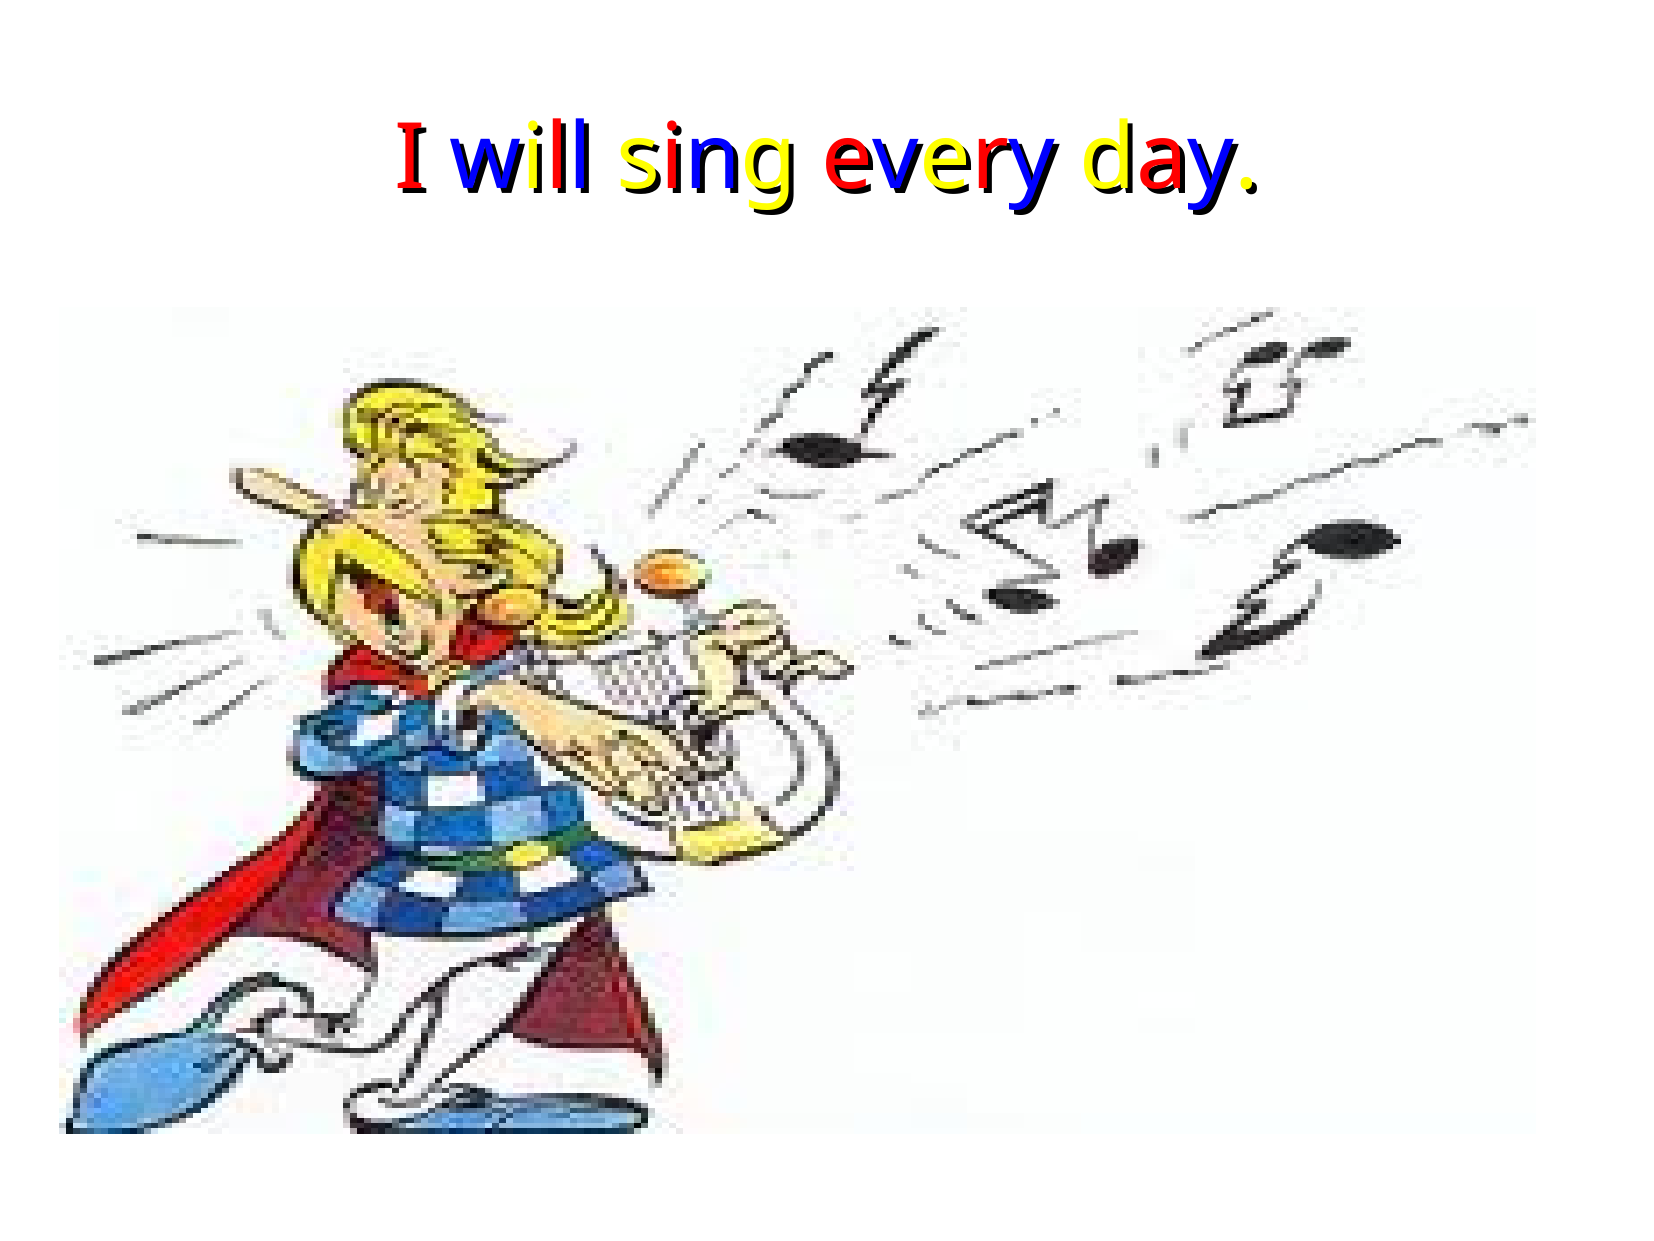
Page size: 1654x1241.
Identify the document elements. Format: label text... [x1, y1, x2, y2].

picture [59, 227, 1536, 1134]
title I will sing every day. [82, 49, 1571, 257]
